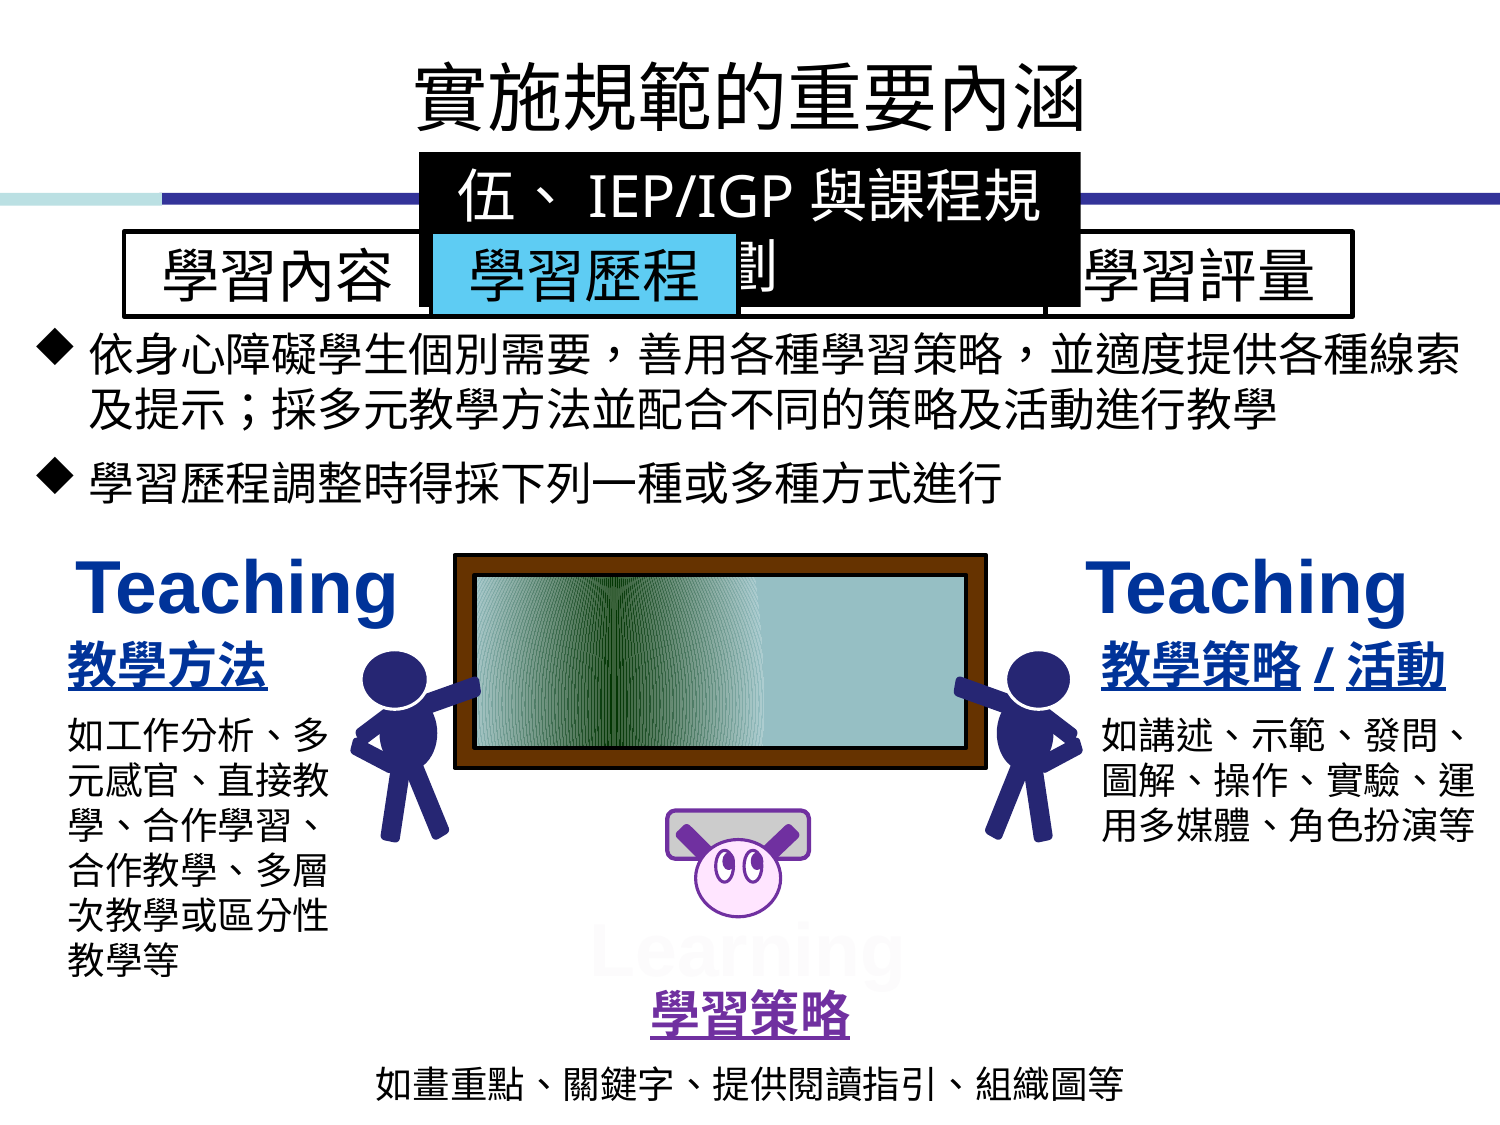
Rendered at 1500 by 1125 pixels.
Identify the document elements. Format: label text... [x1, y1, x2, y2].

text_box Teaching [1070, 531, 1425, 637]
text_box 教學策略/活動 如講述、示範、發問、圖解、操作、實驗、運用多媒體、角色扮演等 [1086, 625, 1500, 855]
text_box 伍、IEP/IGP與課程規劃 [419, 152, 1081, 231]
text_box 學習內容 [123, 231, 431, 317]
text_box 教學方法 如工作分析、多元感官、直接教學、合作學習、合作教學、多層次教學或區分性教學等 [53, 625, 361, 990]
text_box [667, 810, 809, 917]
text_box 學習環境 [738, 231, 1045, 317]
text_box [1081, 192, 1500, 205]
text_box 學習歷程 [431, 231, 738, 317]
text_box [352, 555, 1081, 841]
text_box 學習策略 如畫重點、關鍵字、提供閱讀指引、組織圖等 [301, 974, 1199, 1125]
text_box Teaching [60, 531, 415, 637]
text_box Learning [574, 893, 922, 999]
text_box 依身心障礙學生個別需要，善用各種學習策略，並適度提供各種線索及提示；採多元教學方法並配合不同的策略及活動進行教學 學習歷程調整時得採下列一種或多種方式進行 [17, 317, 1489, 675]
text_box 學習評量 [1045, 231, 1353, 317]
text_box 學習策略 如畫重點、關鍵字、提供閱讀指引、組織圖等 [723, 999, 771, 1036]
text_box 實施規範的重要內涵 [0, 42, 1500, 148]
text_box 學習策略 如畫重點、關鍵字、提供閱讀指引、組織圖等 [778, 999, 824, 1036]
text_box [0, 192, 419, 206]
